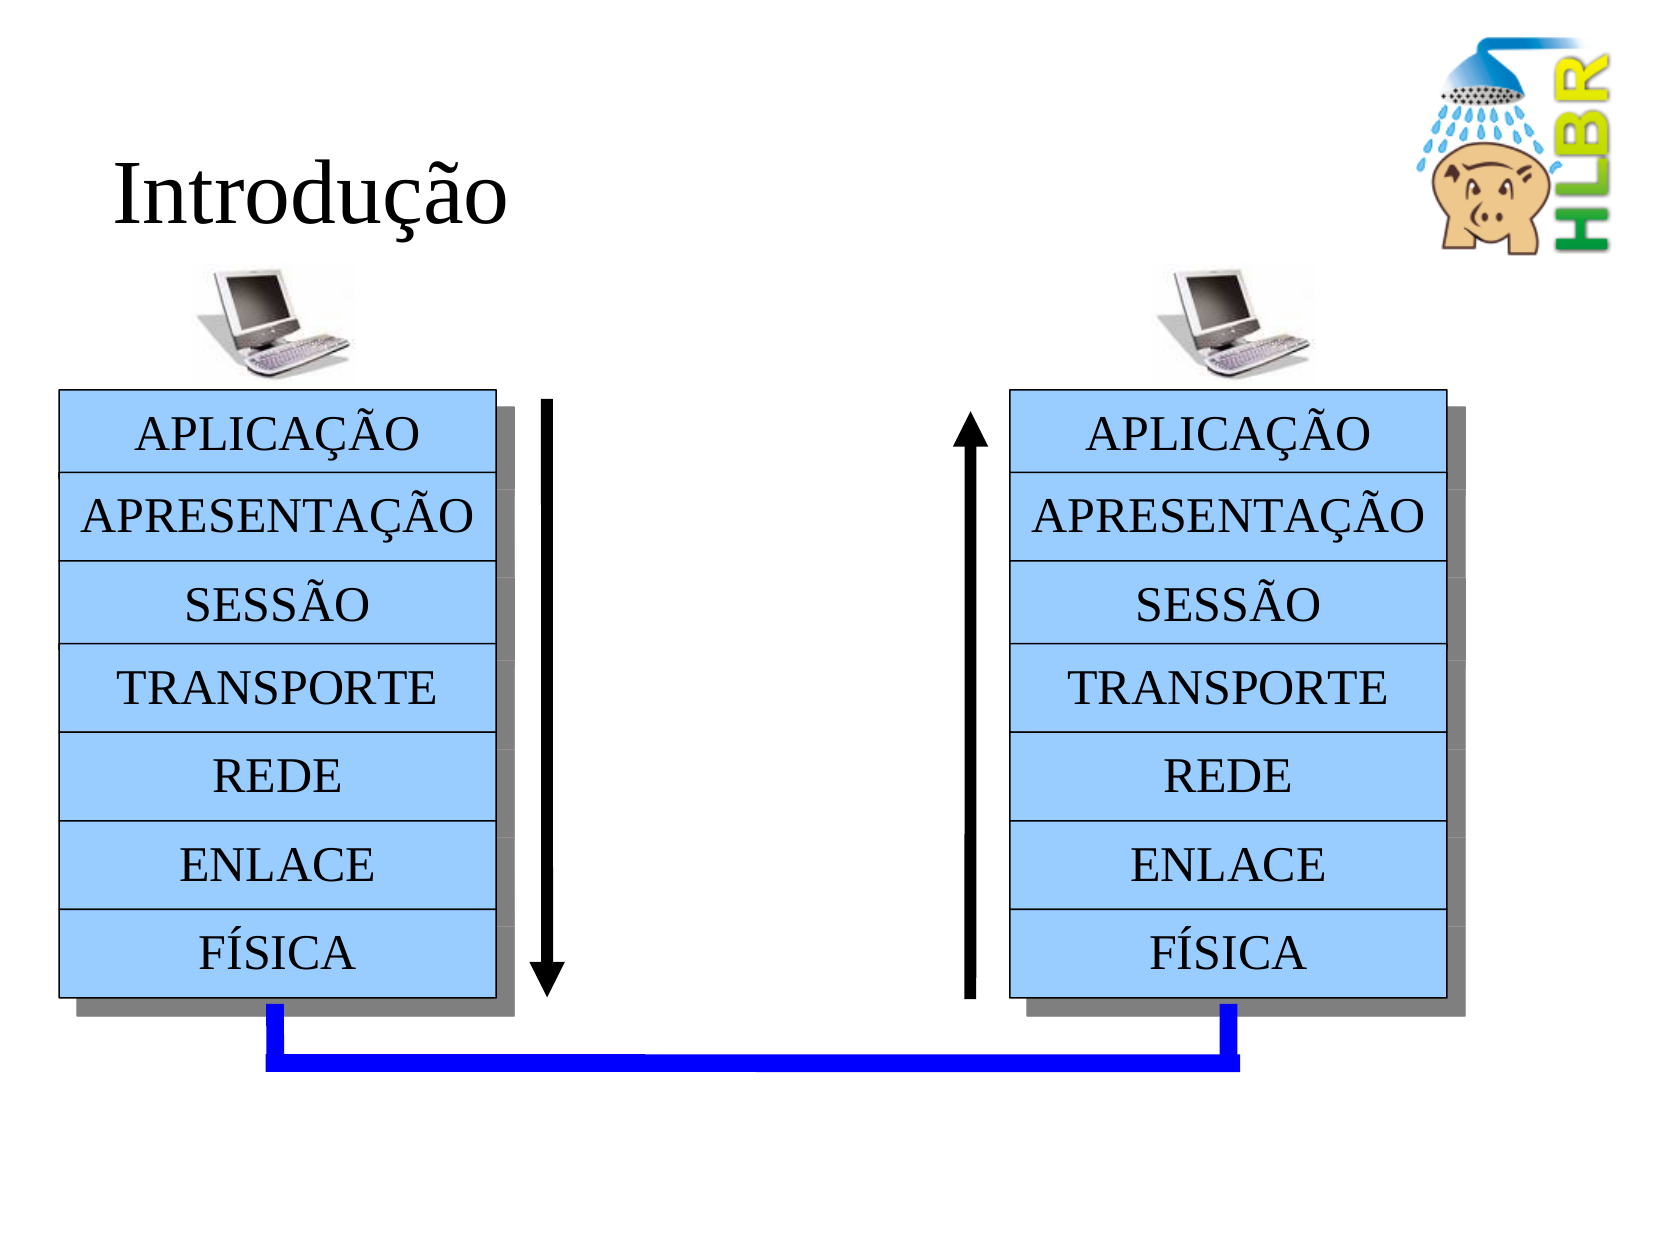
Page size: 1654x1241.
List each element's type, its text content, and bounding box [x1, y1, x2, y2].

text_box REDE [59, 732, 497, 820]
text_box REDE [1009, 732, 1447, 820]
picture [1416, 37, 1612, 260]
text_box FÍSICA [59, 909, 497, 998]
text_box APRESENTAÇÃO [59, 472, 497, 560]
text_box ENLACE [1009, 820, 1447, 909]
text_box ENLACE [59, 820, 497, 909]
text_box SESSÃO [1009, 560, 1447, 643]
text_box FÍSICA [1009, 909, 1447, 998]
text_box APLICAÇÃO [59, 389, 497, 472]
picture [191, 263, 355, 384]
text_box APRESENTAÇÃO [1009, 472, 1447, 560]
text_box TRANSPORTE [1009, 643, 1447, 732]
text_box TRANSPORTE [59, 643, 497, 732]
picture [1151, 263, 1315, 384]
text_box SESSÃO [59, 560, 497, 643]
text_box APLICAÇÃO [1009, 389, 1447, 472]
title Introdução [112, 76, 1388, 312]
